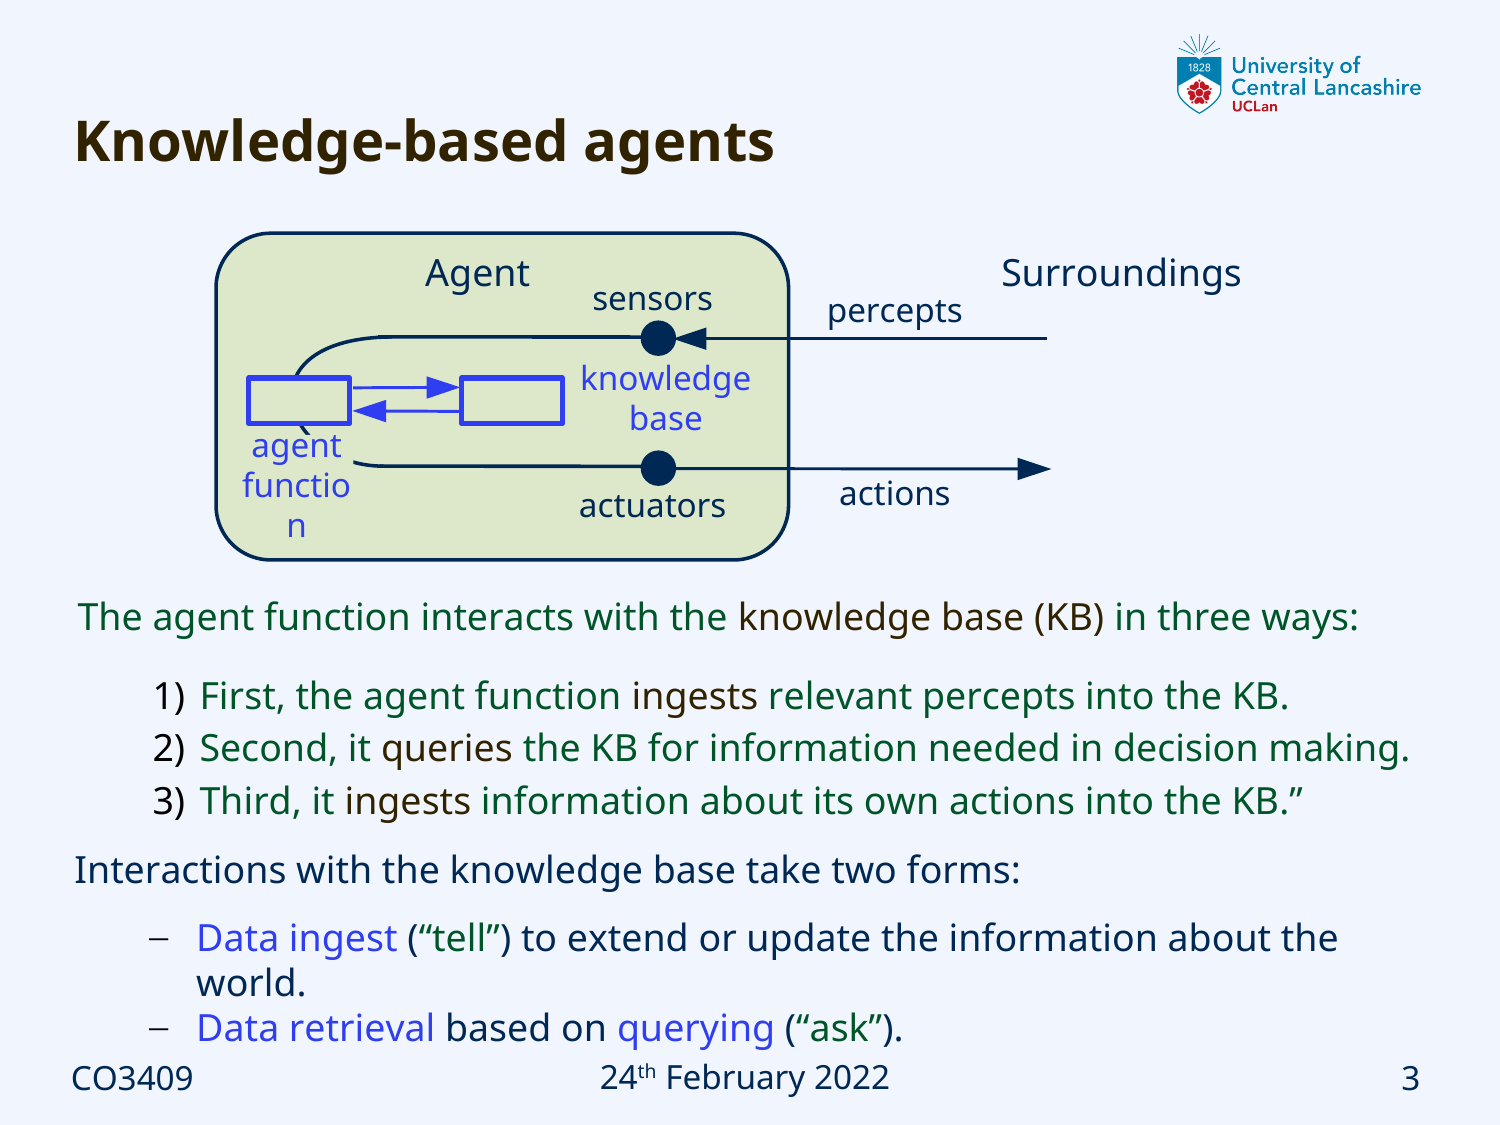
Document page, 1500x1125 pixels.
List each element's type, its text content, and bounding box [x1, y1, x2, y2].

title Knowledge-based agents [58, 93, 1475, 186]
text_box [216, 233, 789, 560]
text_box Agent [401, 241, 554, 302]
text_box percepts [788, 281, 1001, 342]
text_box actions [789, 464, 1001, 525]
text_box The agent function interacts with the knowledge base (KB) in three ways: First, the agent function ingests relevant percepts into the KB. Second, it queries the KB for information needed in decision making. Third, it ingests information about its own actions into the KB.” [63, 577, 1440, 830]
text_box sensors [546, 269, 759, 330]
text_box Surroundings [937, 241, 1307, 302]
text_box knowledge base [552, 349, 780, 445]
text_box agent function [218, 416, 375, 512]
text_box actuators [546, 476, 759, 537]
picture [1177, 34, 1421, 93]
text_box Interactions with the knowledge base take two forms: Data ingest (“tell”) to extend or update the information about the world. Data retrieval based on querying (“ask”). [59, 838, 1451, 1034]
